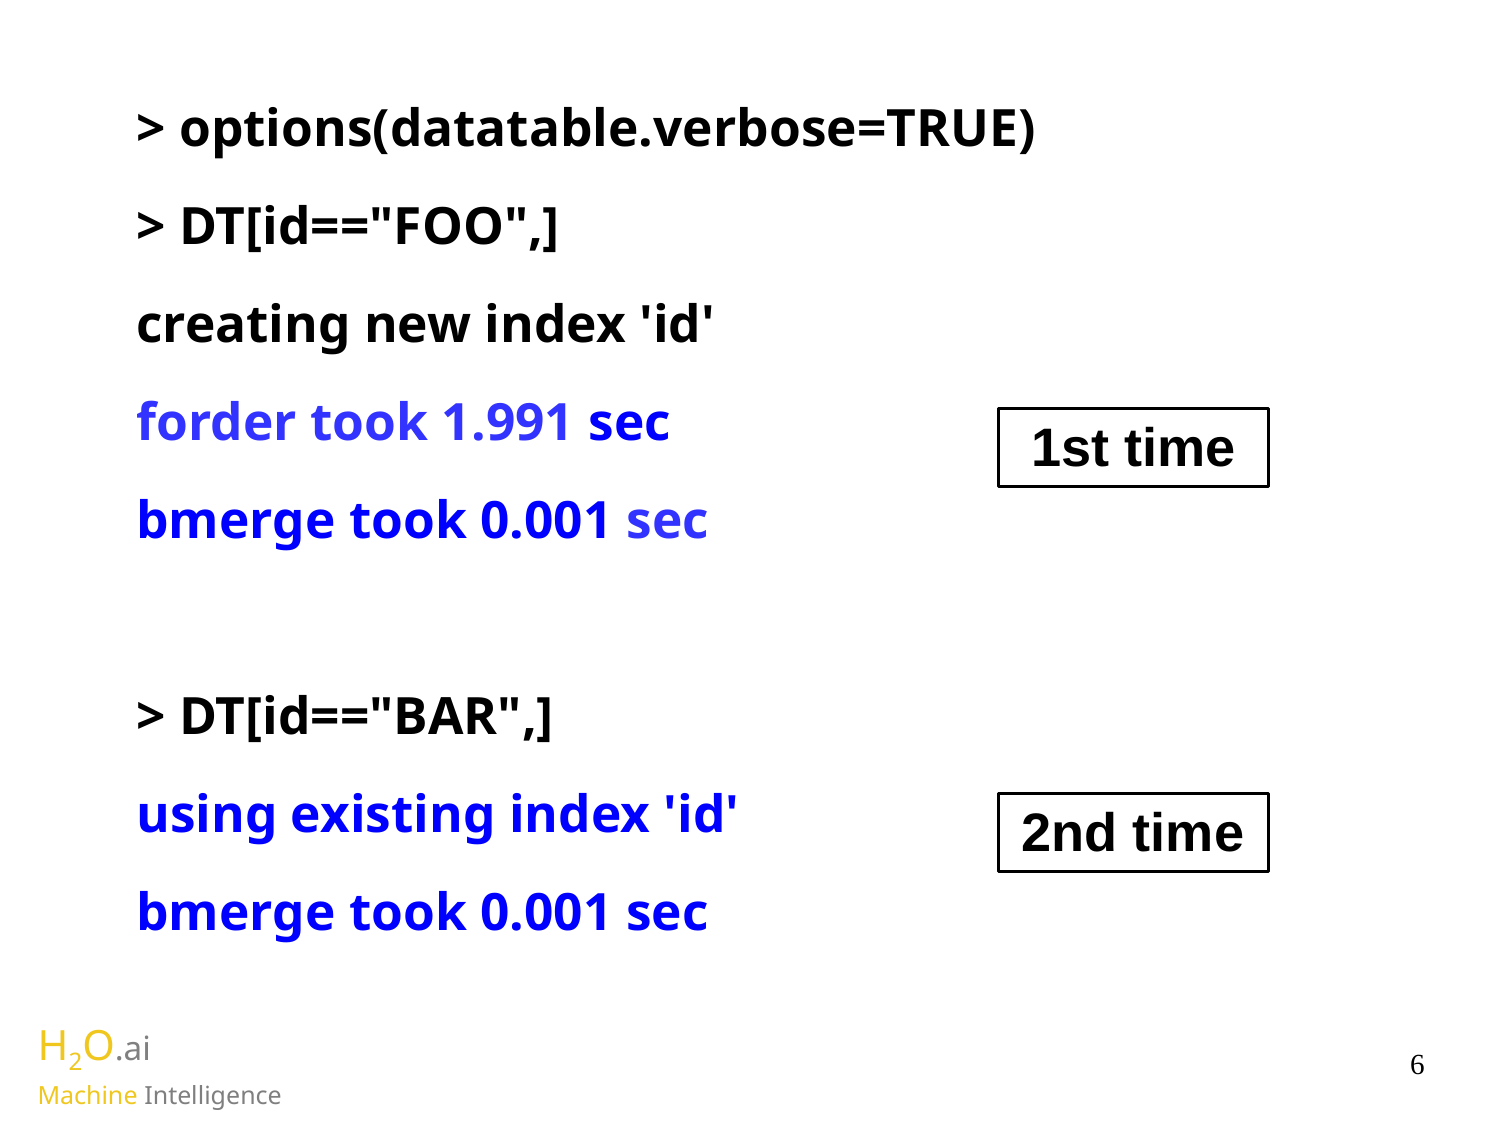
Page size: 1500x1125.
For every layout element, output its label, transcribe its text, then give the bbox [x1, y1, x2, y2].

text_box 1st time [998, 408, 1269, 487]
text_box 2nd time [998, 793, 1269, 872]
list > options(datatable.verbose=TRUE) > DT[id=="FOO",] creating new index 'id' forder took 1.991 sec bmerge took 0.001 sec > DT[id=="BAR",] using existing index 'id' bmerge took 0.001 sec [69, 91, 1420, 954]
